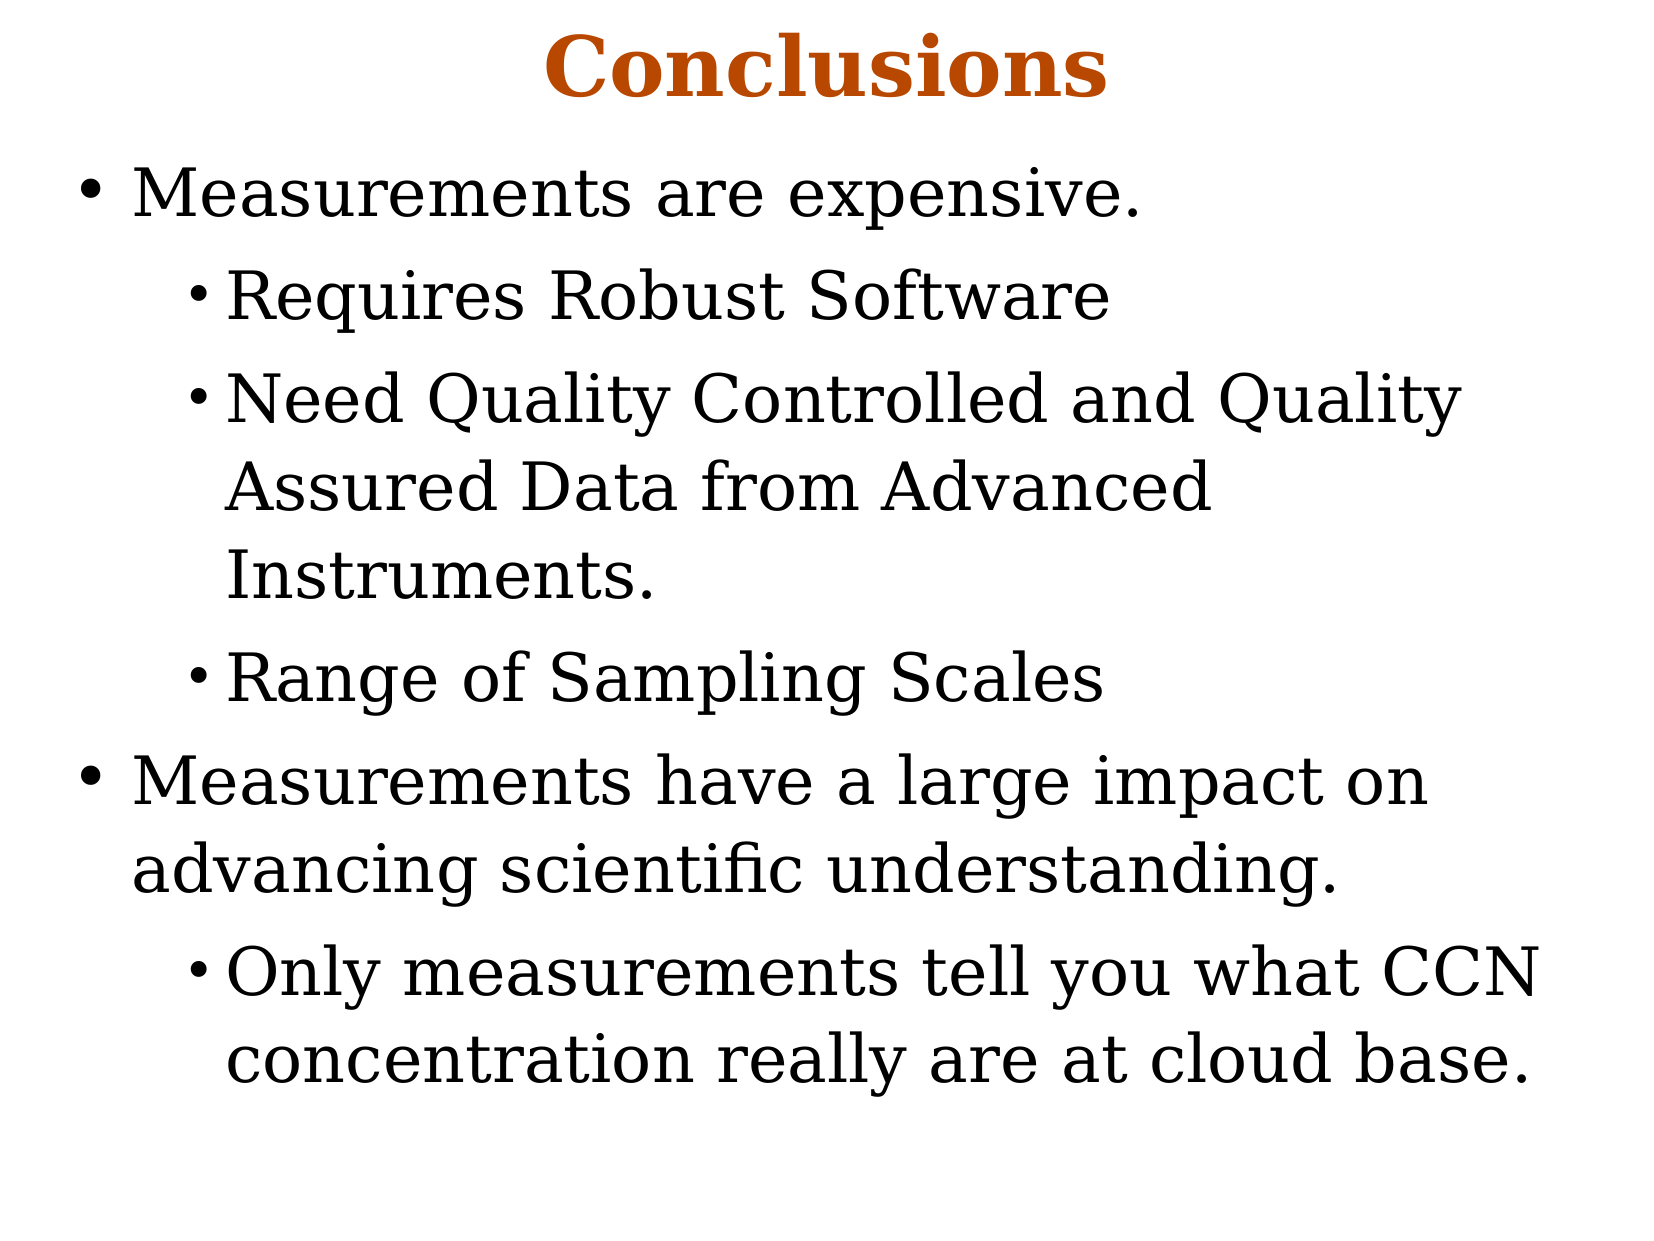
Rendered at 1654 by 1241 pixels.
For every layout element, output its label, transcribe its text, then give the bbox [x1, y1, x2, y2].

text_box Conclusions [0, 19, 1653, 118]
text_box Measurements are expensive. Requires Robust Software Need Quality Controlled and Quality Assured Data from Advanced Instruments. Range of Sampling Scales Measurements have a large impact on advancing scientific understanding. Only measurements tell you what CCN concentration really are at cloud base. [37, 141, 1564, 1213]
